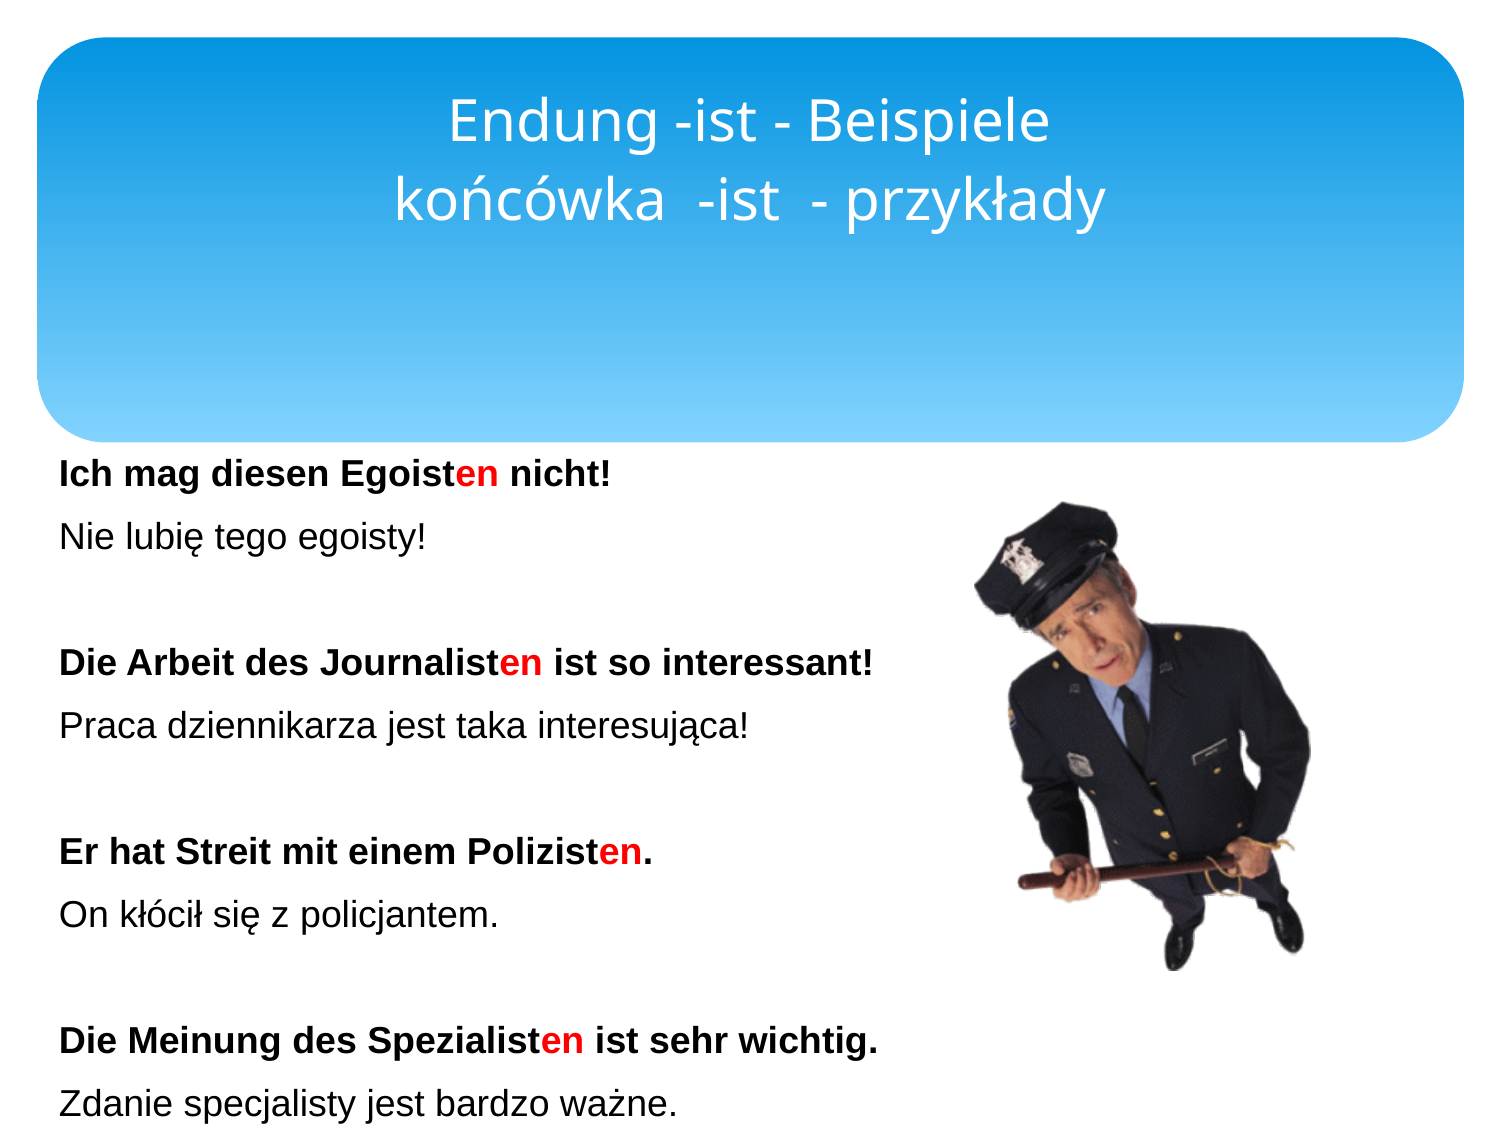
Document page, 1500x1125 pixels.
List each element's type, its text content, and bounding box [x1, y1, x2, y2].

subtitle Ich mag diesen Egoisten nicht! Nie lubię tego egoisty! Die Arbeit des Journalisten ist so interessant! Praca dziennikarza jest taka interesująca! Er hat Streit mit einem Polizisten. On kłócił się z policjantem. Die Meinung des Spezialisten ist sehr wichtig. Zdanie specjalisty jest bardzo ważne. [59, 437, 1275, 1125]
title Endung -ist - Beispiele końcówka -ist - przykłady [75, 62, 1425, 254]
picture [974, 501, 1311, 971]
